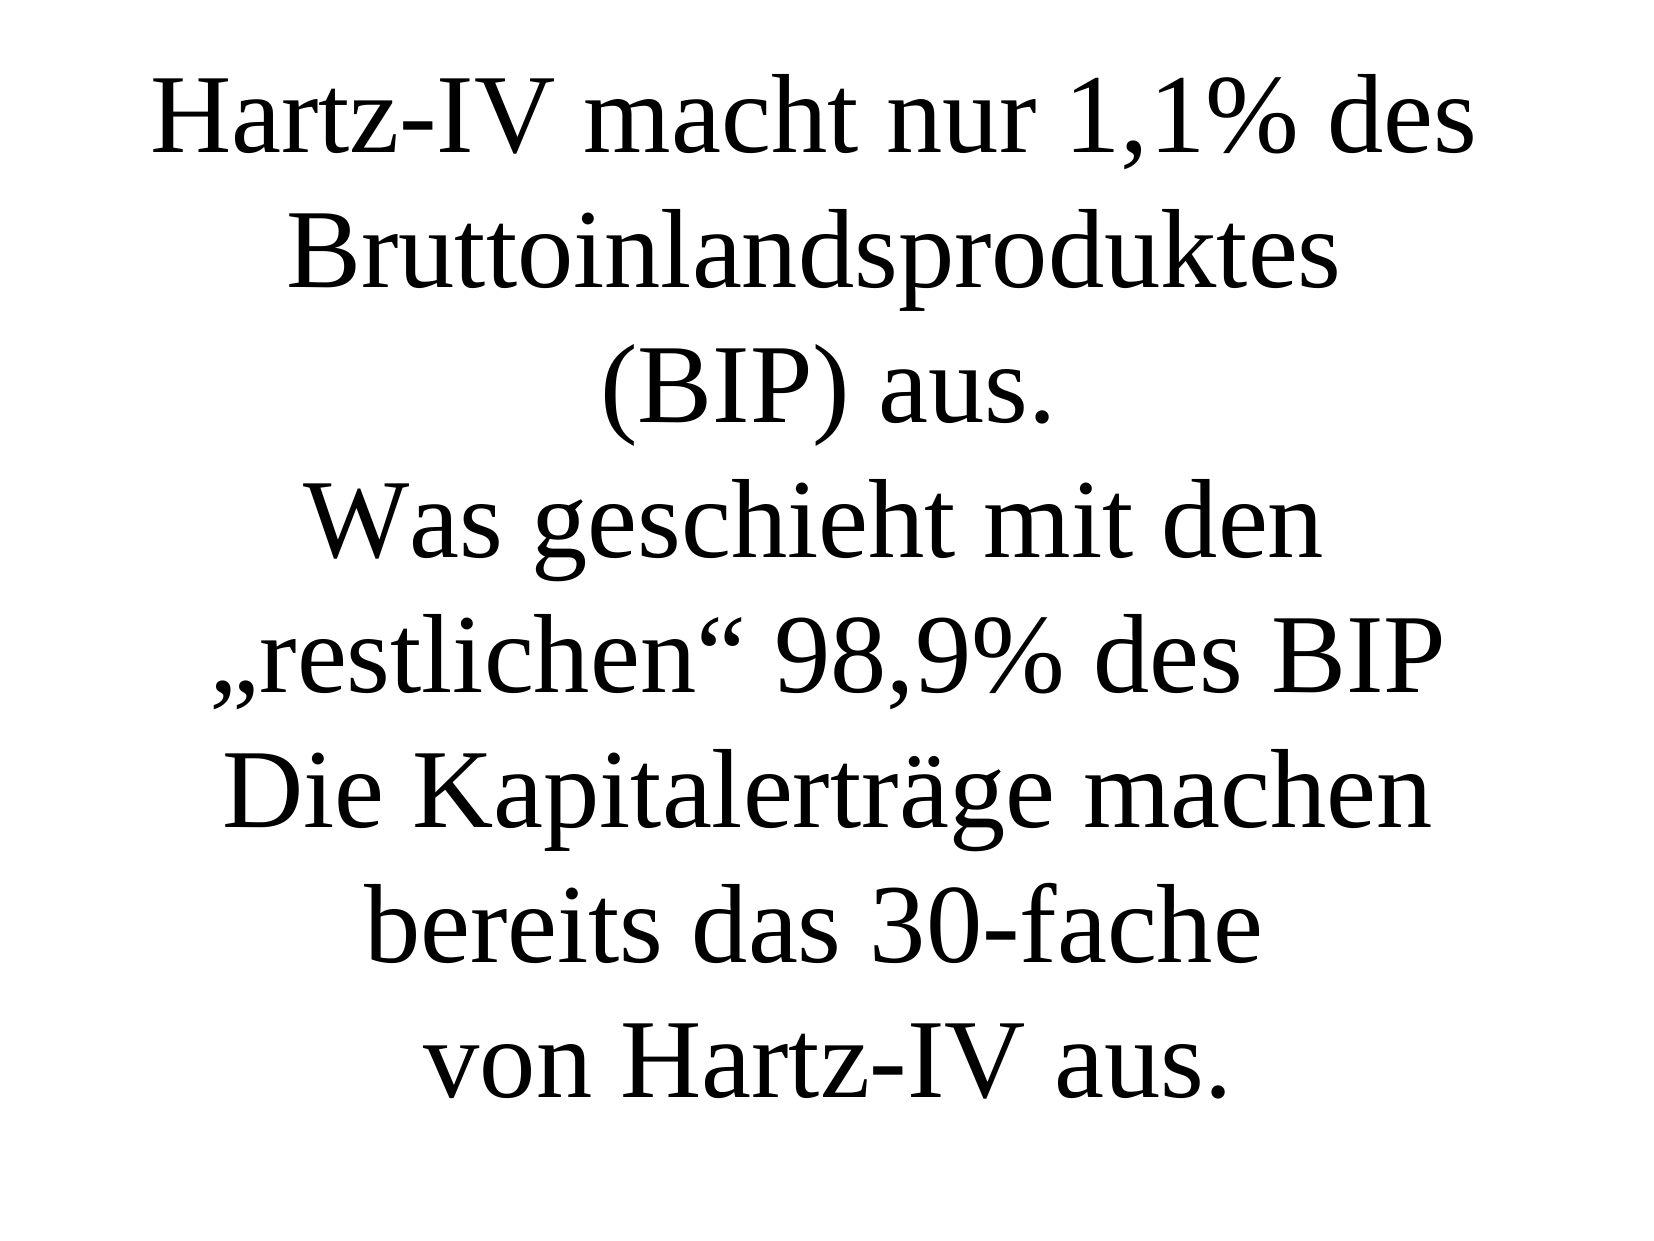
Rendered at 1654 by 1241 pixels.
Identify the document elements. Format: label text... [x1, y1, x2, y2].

text_box Hartz-IV macht nur 1,1% des Bruttoinlandsproduktes (BIP) aus. Was geschieht mit den „restlichen“ 98,9% des BIP Die Kapitalerträge machen bereits das 30-fache von Hartz-IV aus. [44, 40, 1613, 1121]
